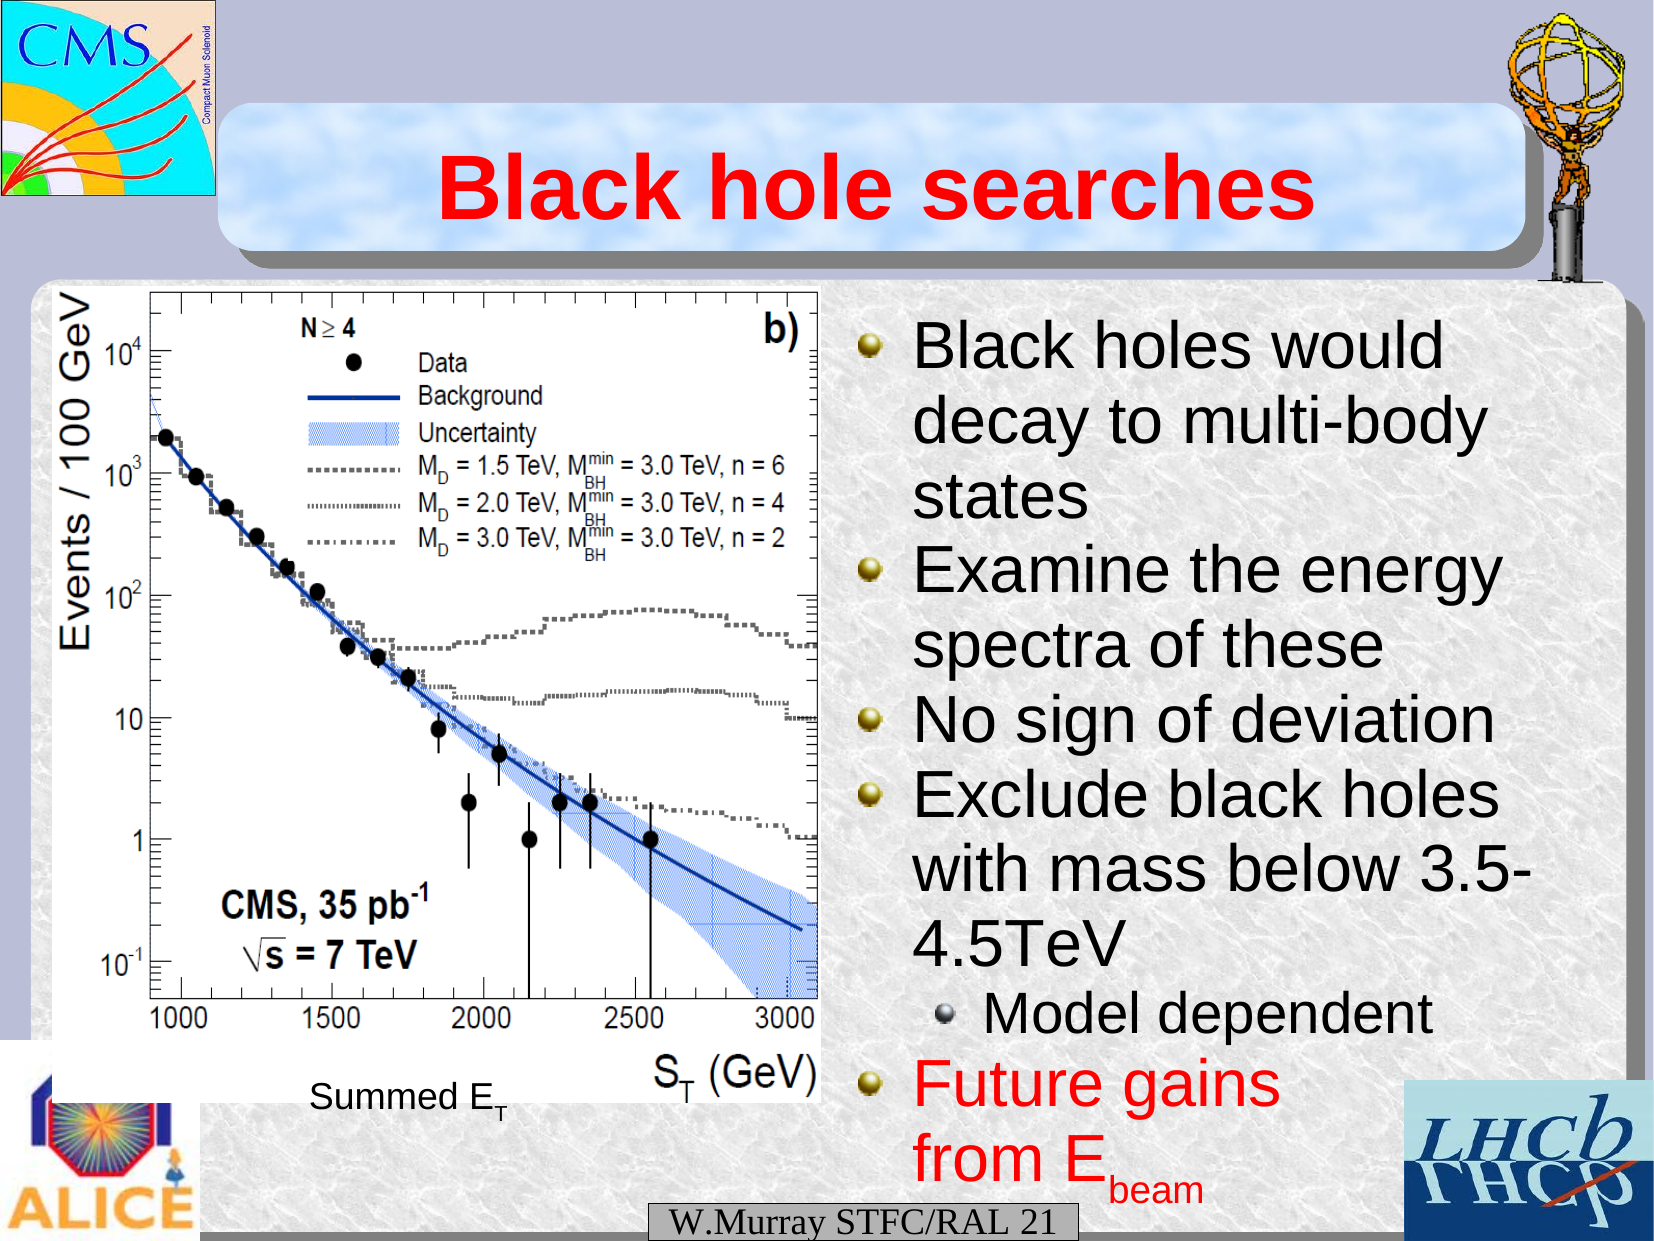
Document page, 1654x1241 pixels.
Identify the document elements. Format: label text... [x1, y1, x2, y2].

picture [0, 0, 1654, 1241]
text_box Summed ET [294, 1067, 602, 1134]
picture [0, 0, 216, 196]
title Black hole searches [244, 112, 1512, 263]
list Black holes would decay to multi-body states Examine the energy spectra of these No sign of deviation Exclude black holes with mass below 3.5-4.5TeV Model dependent Future gains from Ebeam [841, 308, 1578, 1212]
